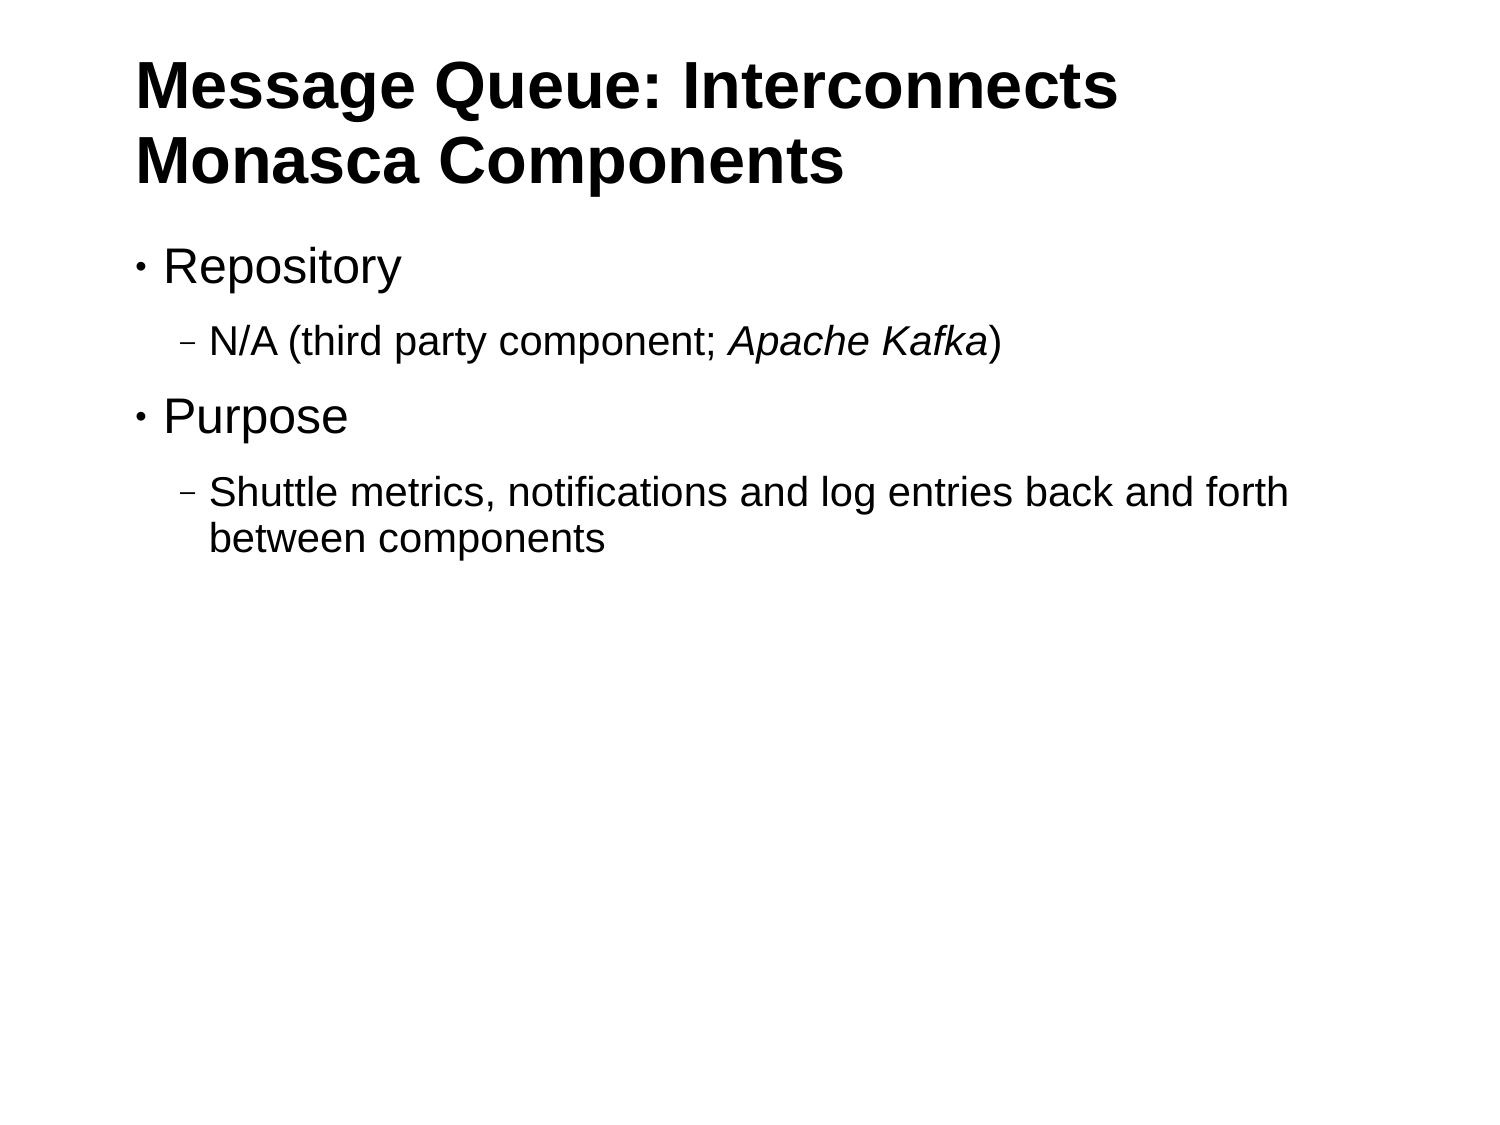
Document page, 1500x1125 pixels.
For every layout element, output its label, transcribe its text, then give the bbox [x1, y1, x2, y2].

title Message Queue: Interconnects Monasca Components [135, 41, 1372, 204]
list Repository N/A (third party component; Apache Kafka) Purpose Shuttle metrics, notifications and log entries back and forth between components [135, 238, 1372, 892]
